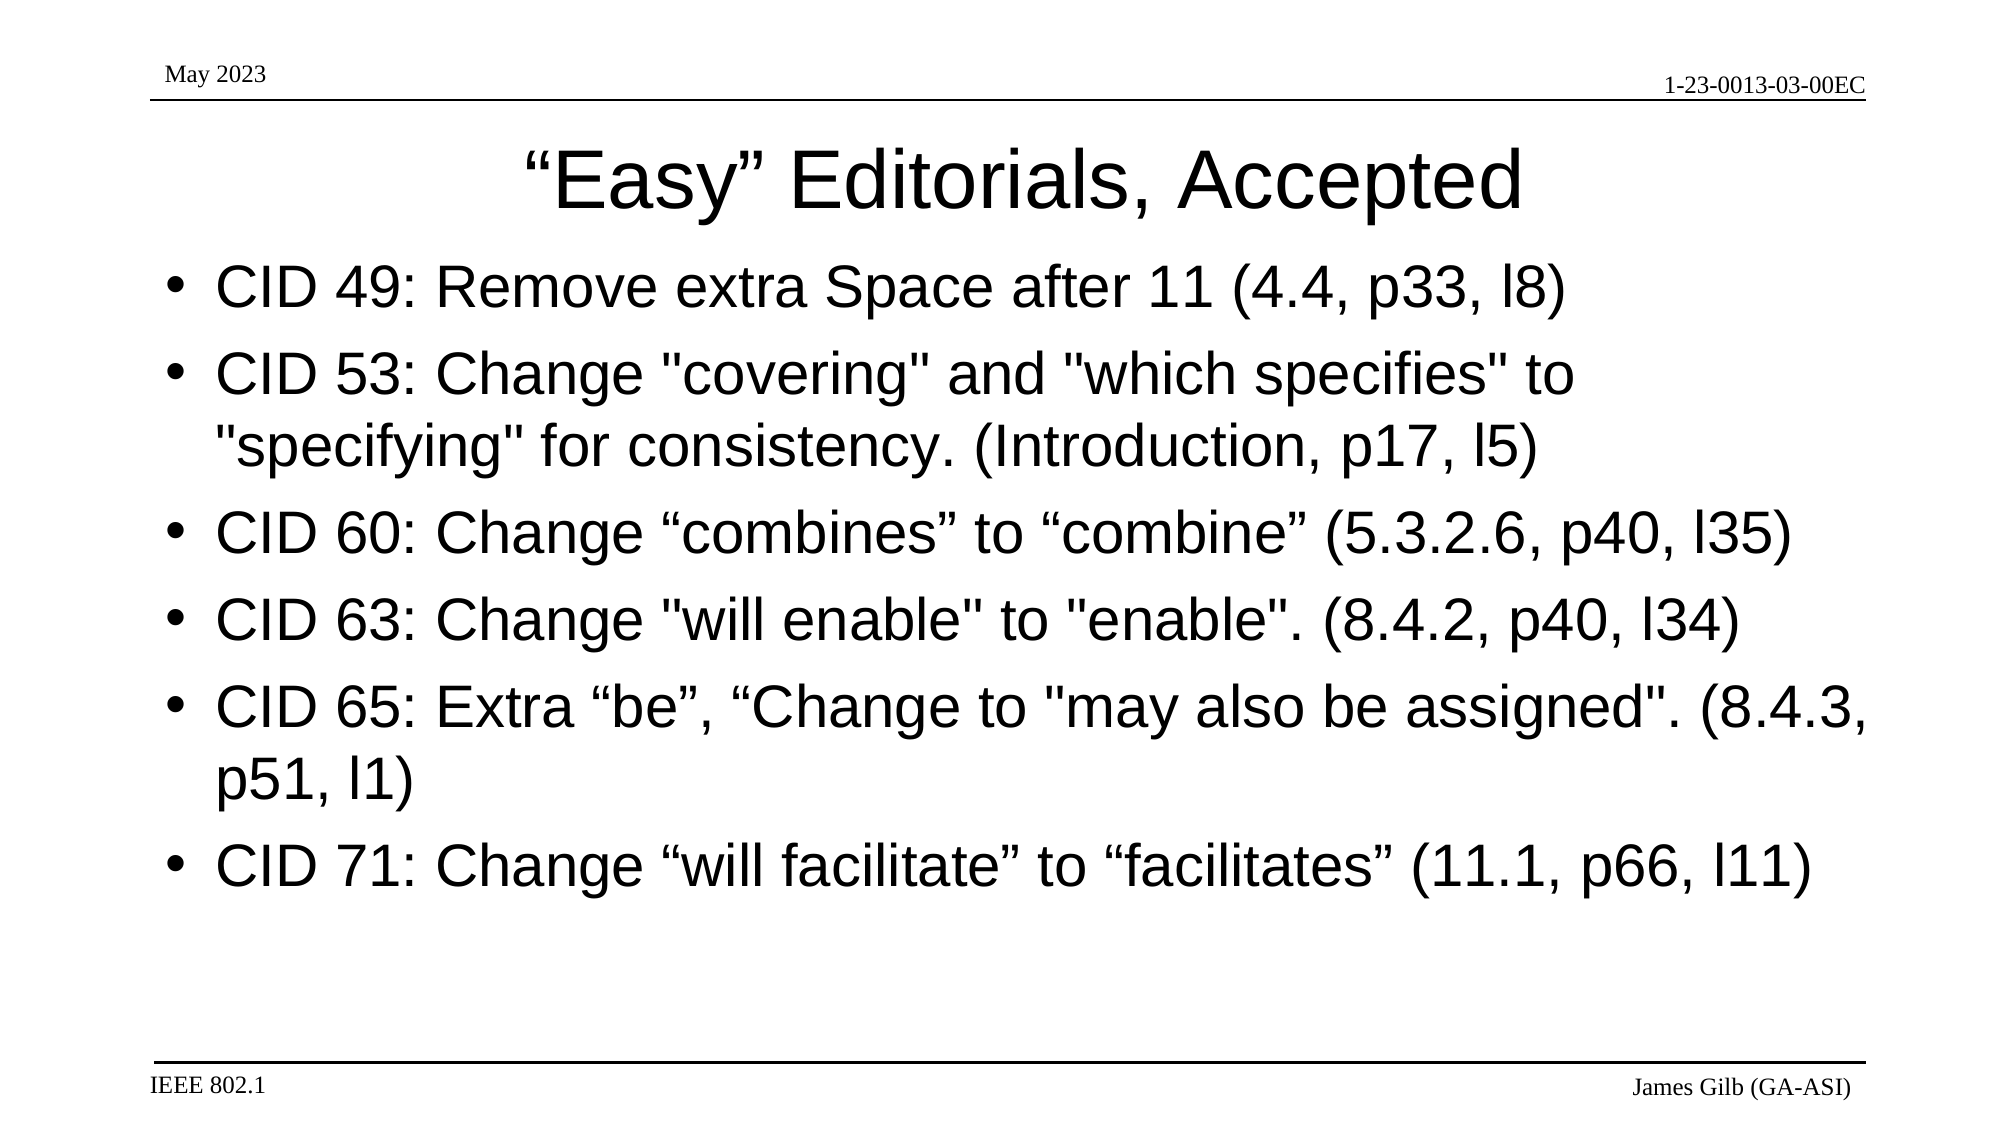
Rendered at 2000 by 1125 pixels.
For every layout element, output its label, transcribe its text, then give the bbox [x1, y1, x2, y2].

list CID 49: Remove extra Space after 11 (4.4, p33, l8) CID 53: Change "covering" and "which specifies" to "specifying" for consistency. (Introduction, p17, l5) CID 60: Change “combines” to “combine” (5.3.2.6, p40, l35) CID 63: Change "will enable" to "enable". (8.4.2, p40, l34) CID 65: Extra “be”, “Change to "may also be assigned". (8.4.3, p51, l1) CID 71: Change “will facilitate” to “facilitates” (11.1, p66, l11) [150, 239, 1900, 1051]
title “Easy” Editorials, Accepted [150, 112, 1900, 238]
